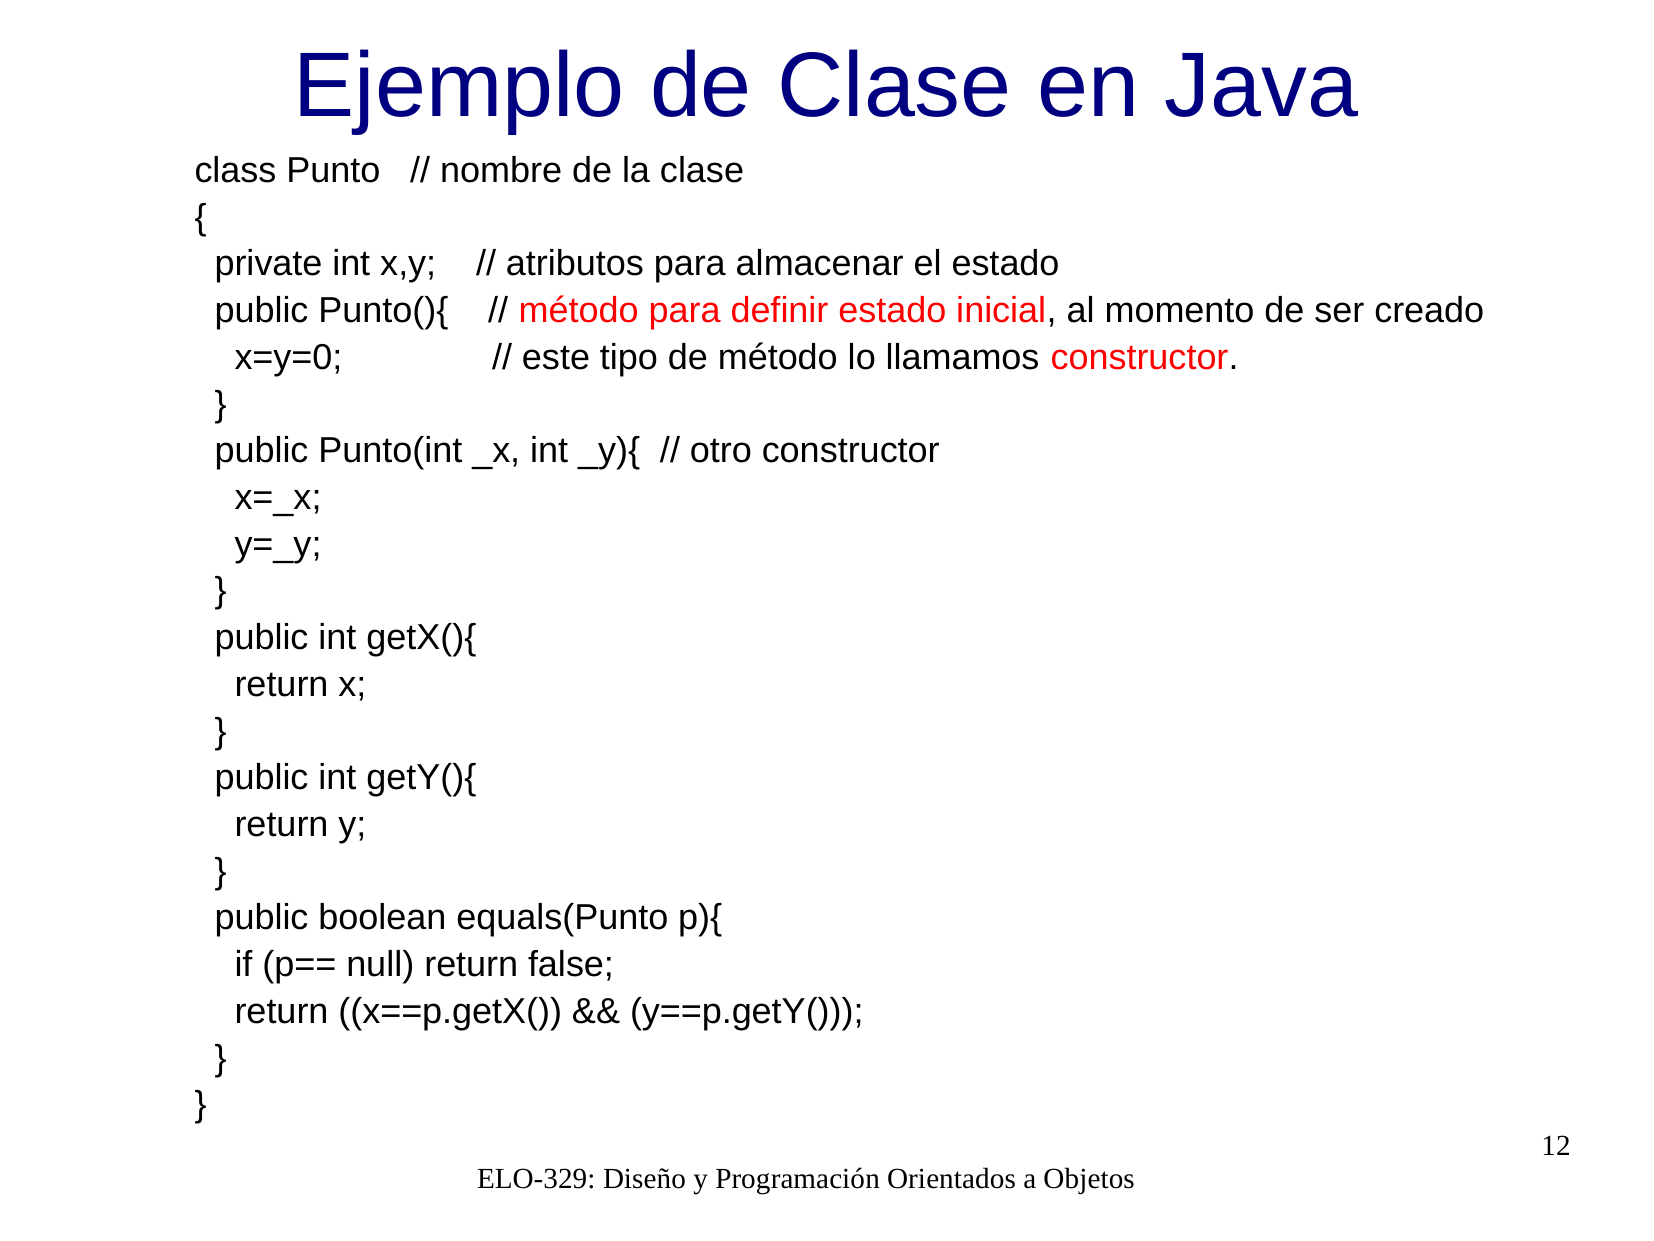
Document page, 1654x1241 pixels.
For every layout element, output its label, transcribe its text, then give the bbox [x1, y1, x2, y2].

list class Punto // nombre de la clase { private int x,y; // atributos para almacenar el estado public Punto(){ // método para definir estado inicial, al momento de ser creado x=y=0; // este tipo de método lo llamamos constructor. } public Punto(int _x, int _y){ // otro constructor x=_x; y=_y; } public int getX(){ return x; } public int getY(){ return y; } public boolean equals(Punto p){ if (p== null) return false; return ((x==p.getX()) && (y==p.getY())); } } [194, 150, 1571, 1126]
title Ejemplo de Clase en Java [82, 27, 1571, 142]
